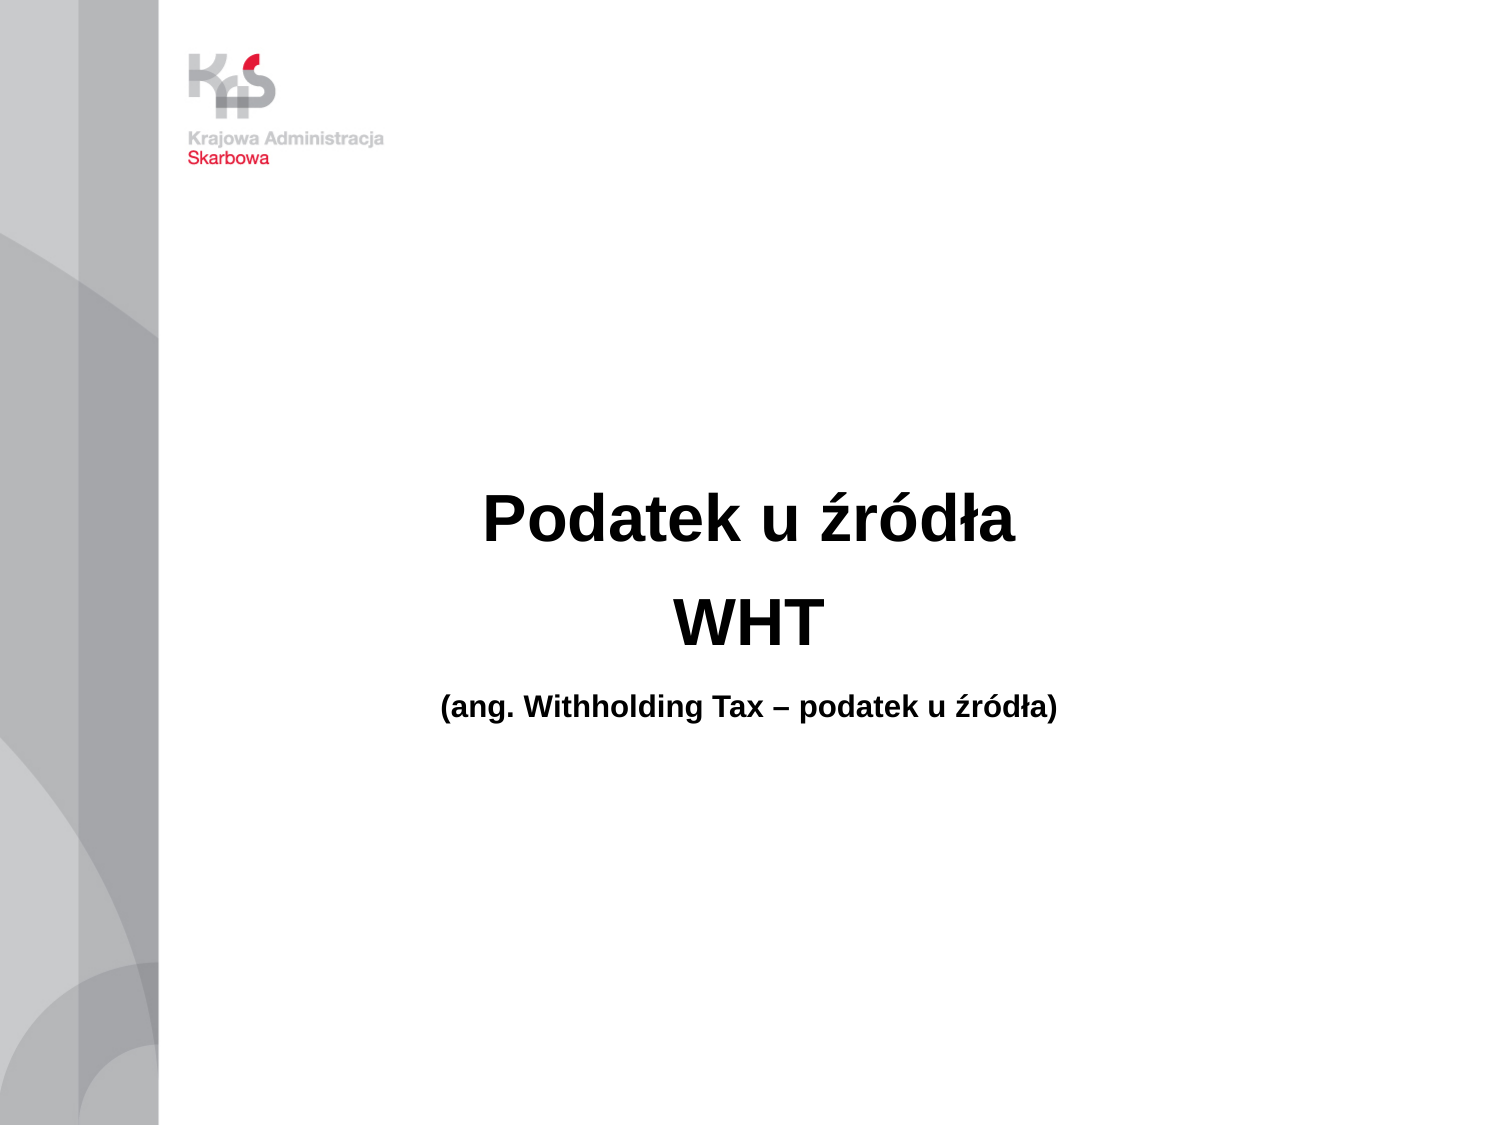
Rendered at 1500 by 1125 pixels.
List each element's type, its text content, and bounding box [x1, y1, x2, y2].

picture [0, 0, 1500, 1125]
list Podatek u źródła WHT (ang. Withholding Tax – podatek u źródła) [75, 263, 1424, 1005]
